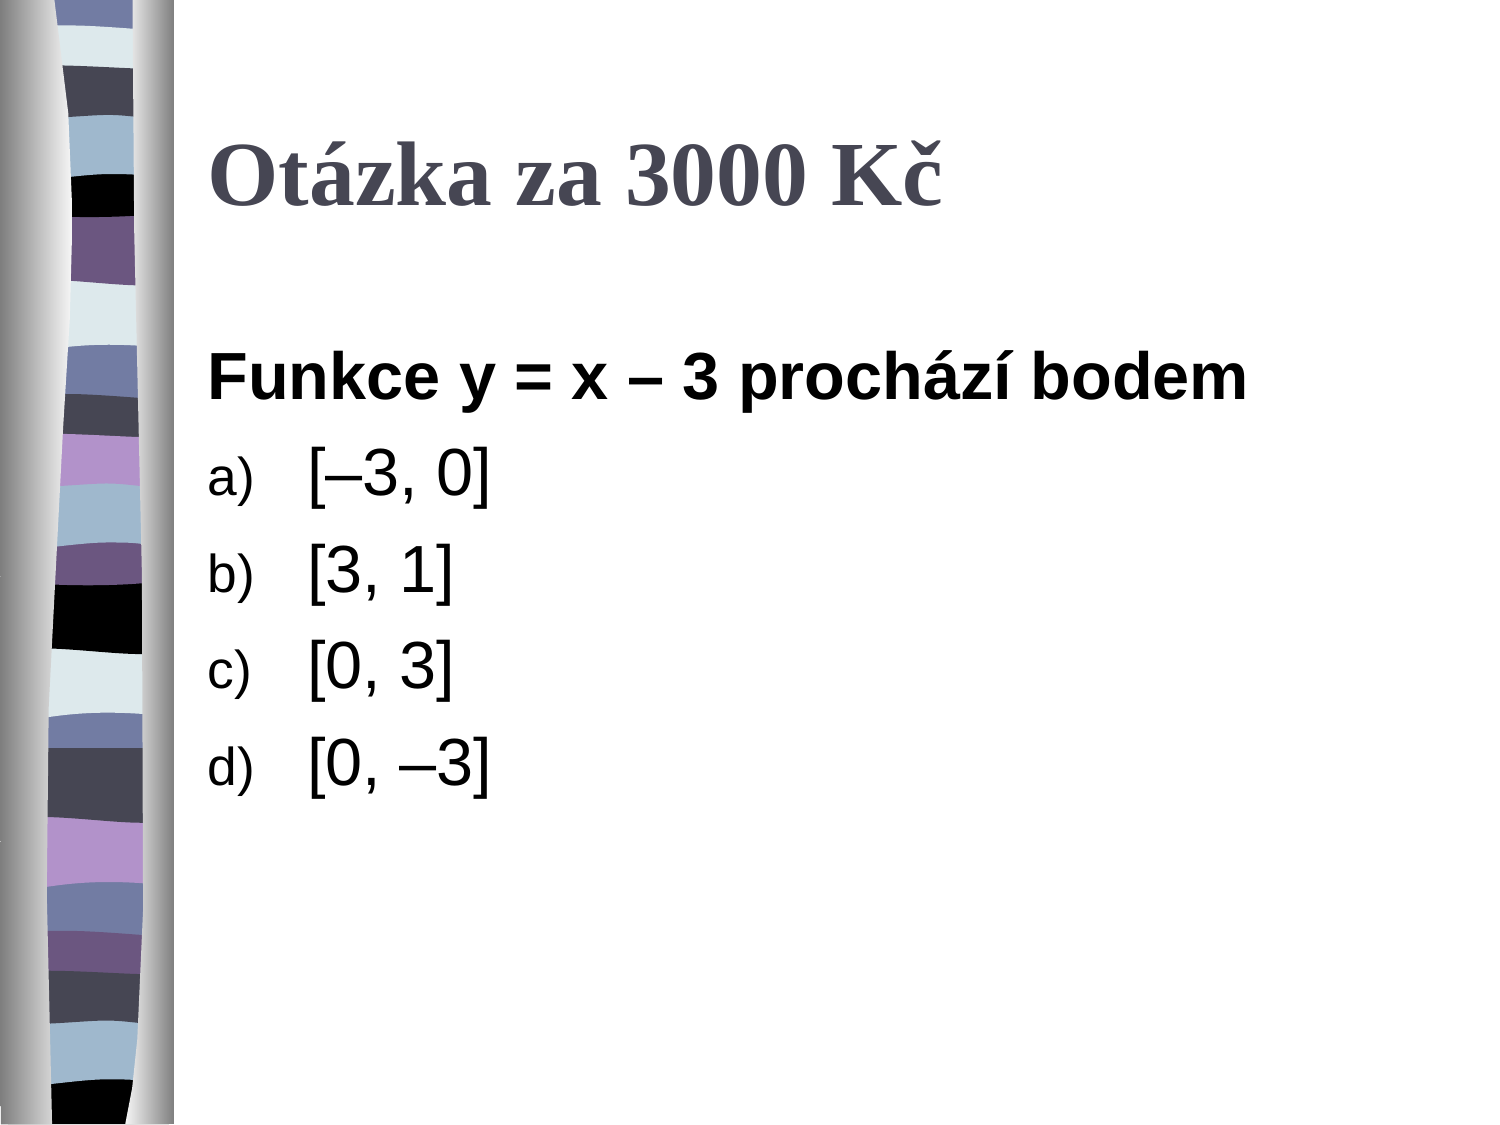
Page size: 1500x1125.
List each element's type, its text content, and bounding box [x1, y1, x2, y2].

list Funkce y = x – 3 prochází bodem [–3, 0] [3, 1] [0, 3] [0, –3] [192, 324, 1468, 1125]
title Otázka za 3000 Kč [192, 74, 1468, 263]
